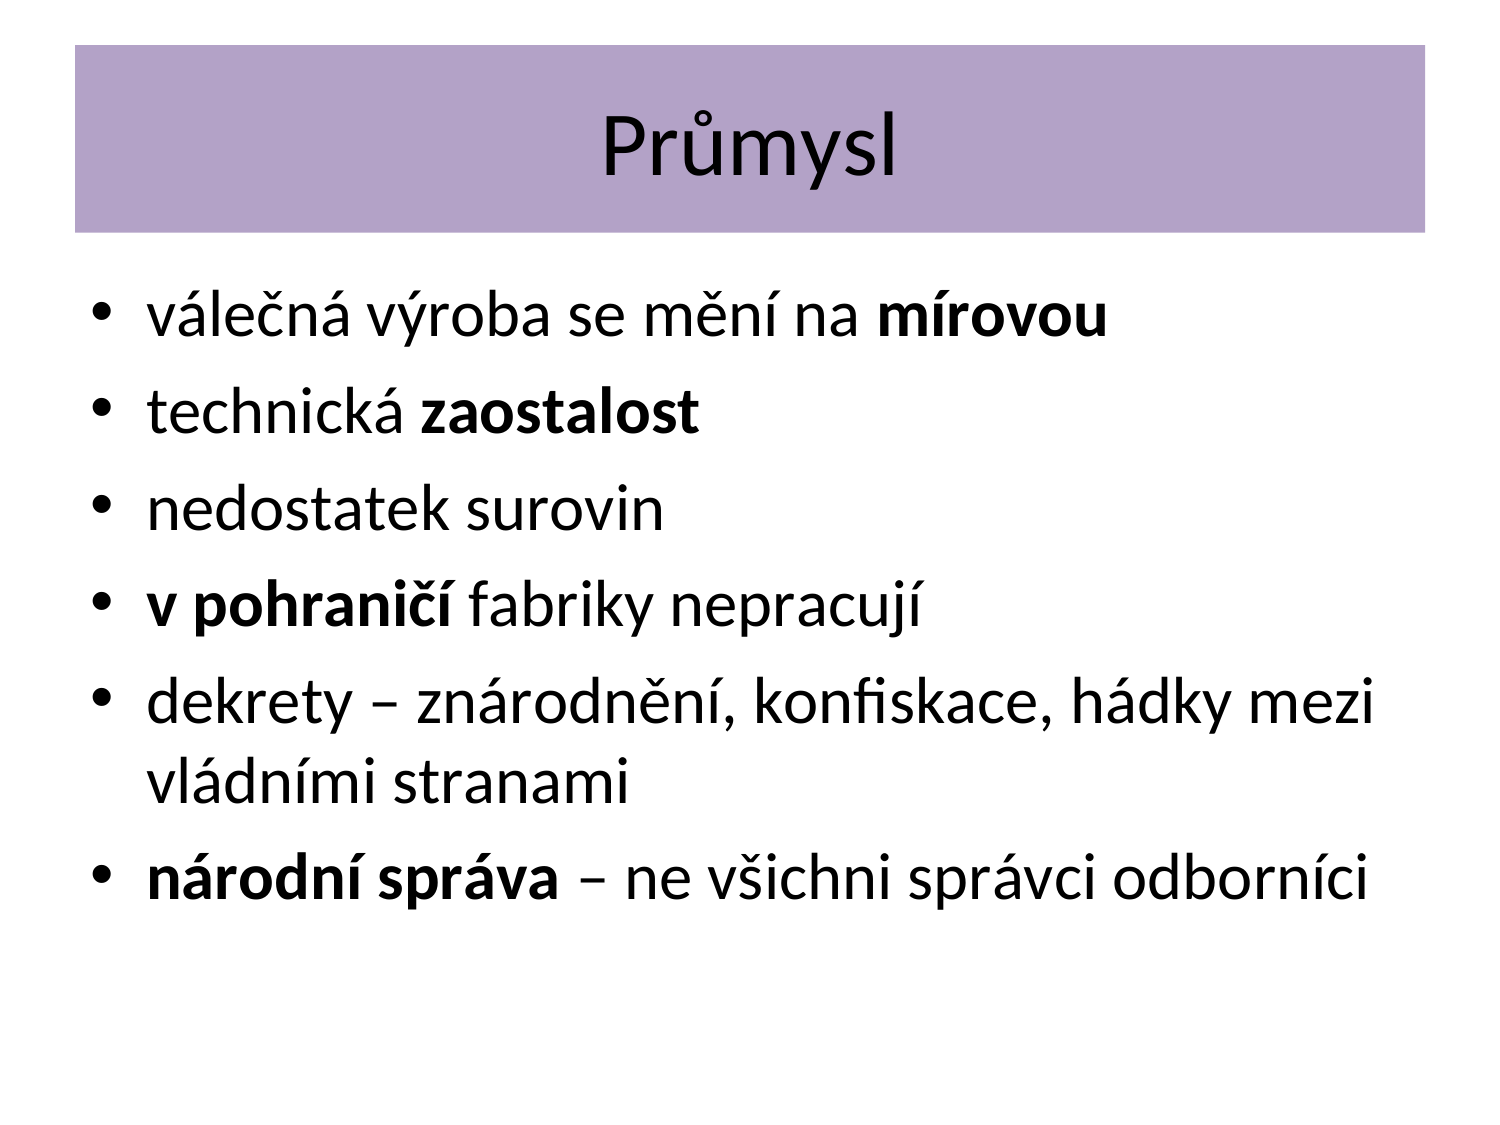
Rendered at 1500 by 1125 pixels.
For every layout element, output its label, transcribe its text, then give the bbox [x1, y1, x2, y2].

list válečná výroba se mění na mírovou technická zaostalost nedostatek surovin v pohraničí fabriky nepracují dekrety – znárodnění, konfiskace, hádky mezi vládními stranami národní správa – ne všichni správci odborníci [75, 262, 1426, 1006]
title Průmysl [75, 45, 1426, 233]
